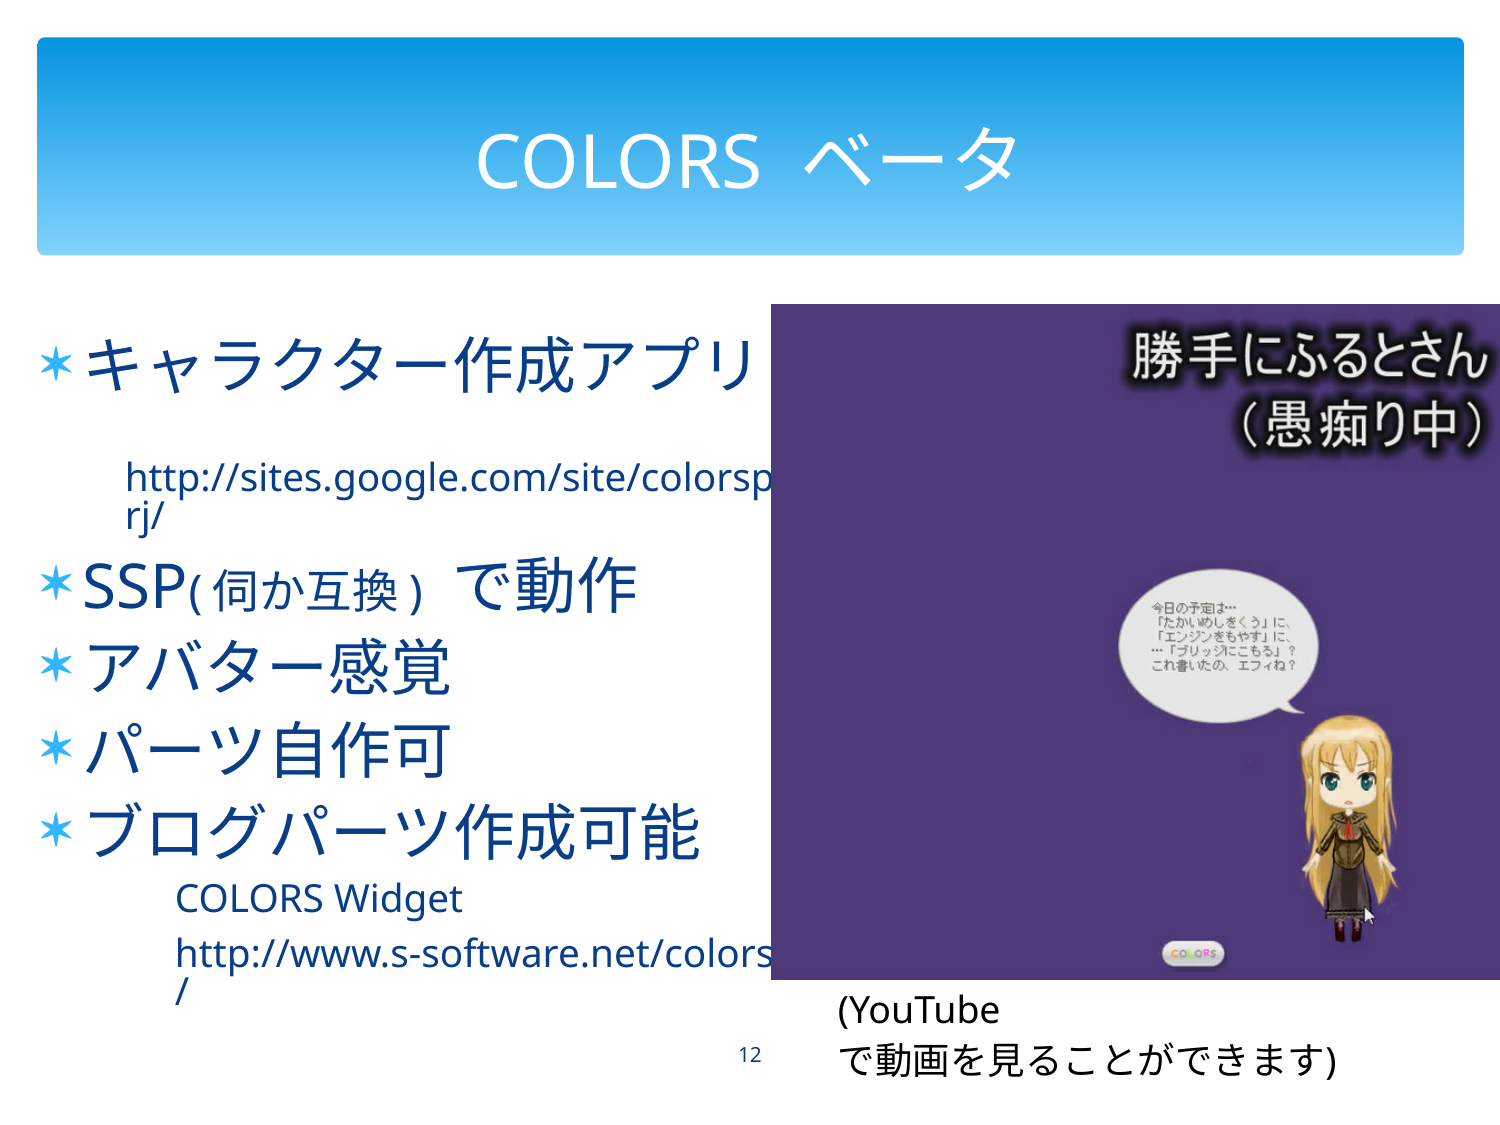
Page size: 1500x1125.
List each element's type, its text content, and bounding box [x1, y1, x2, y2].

list キャラクター作成アプリ http://sites.google.com/site/colorsprj/ SSP(伺か互換) で動作 アバター感覚 パーツ自作可 ブログパーツ作成可能 COLORS Widget http://www.s-software.net/colors/ [26, 327, 771, 956]
title COLORS ベータ [75, 55, 1426, 262]
picture [771, 304, 1500, 980]
text_box [654, 1025, 823, 1086]
text_box (YouTubeで動画を見ることができます) [823, 980, 1496, 1099]
